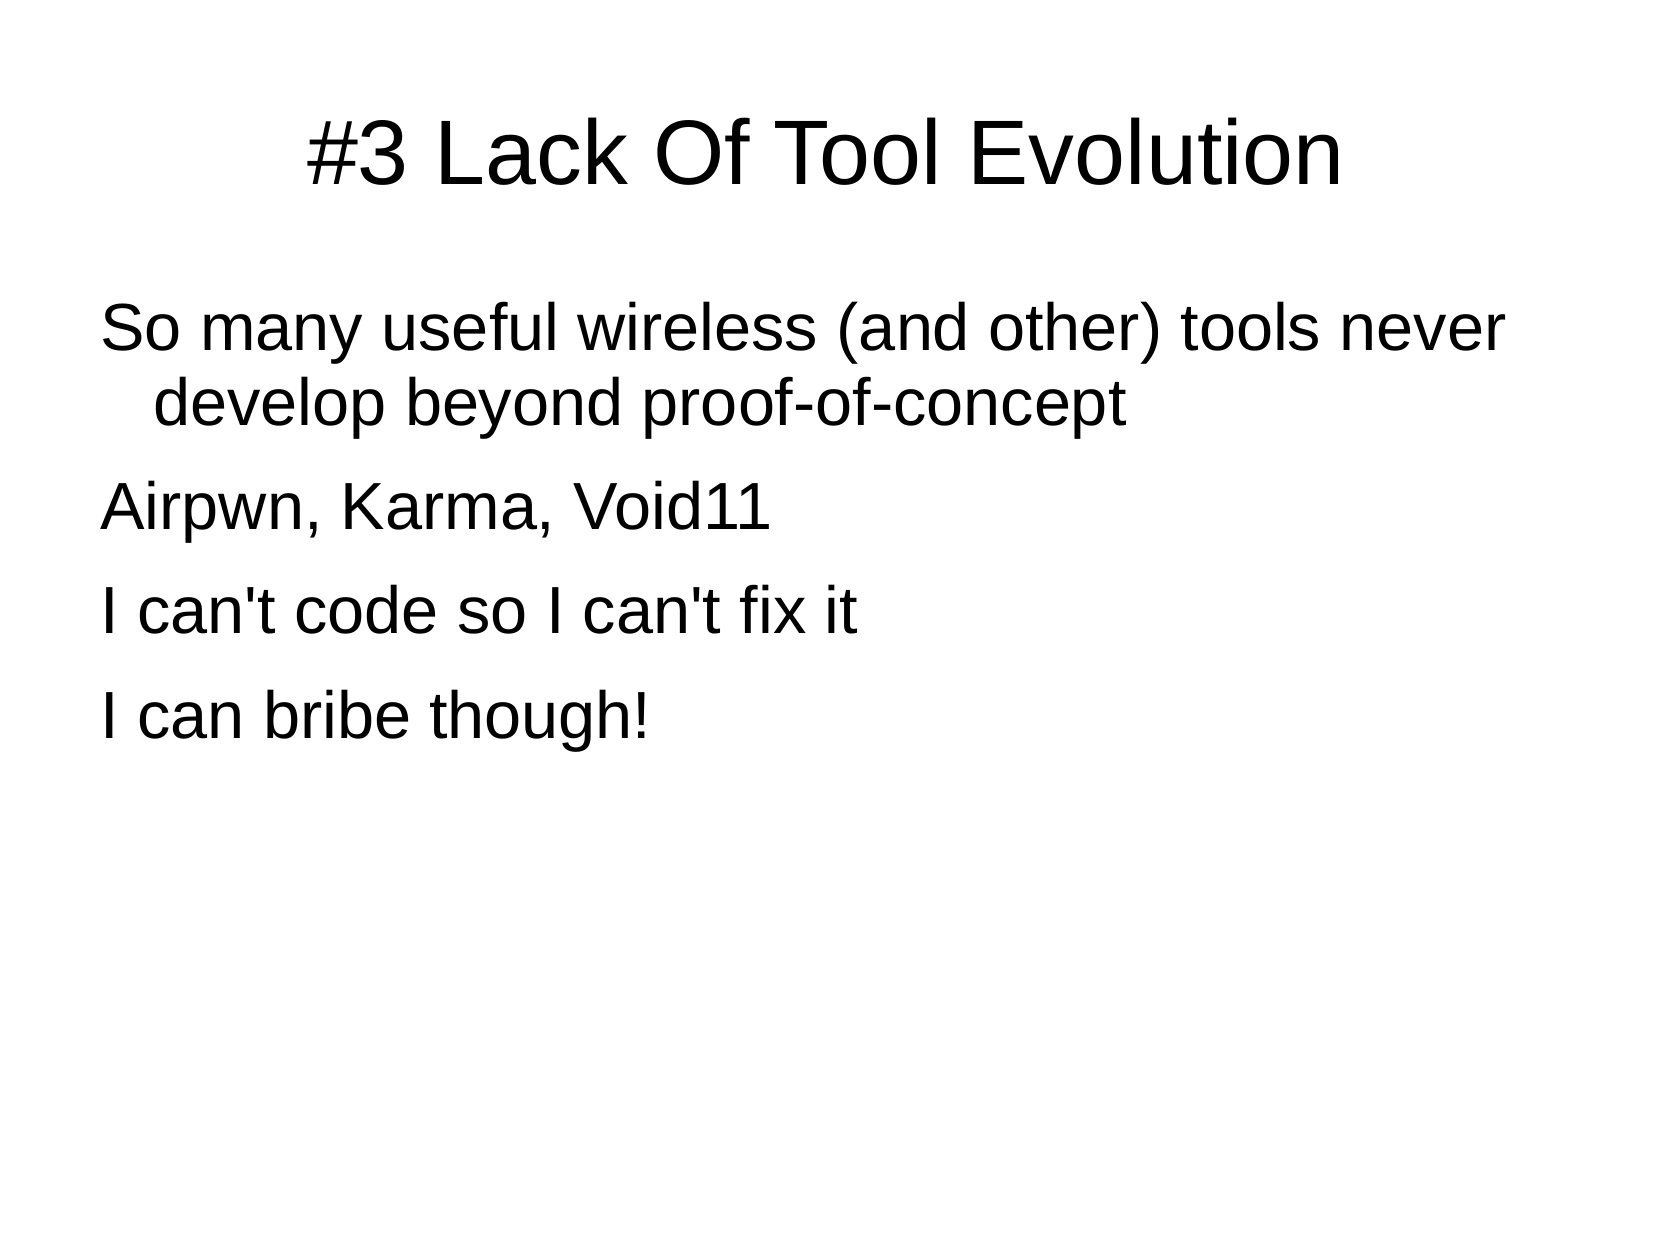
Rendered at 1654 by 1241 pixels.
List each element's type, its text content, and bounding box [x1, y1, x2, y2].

list So many useful wireless (and other) tools never develop beyond proof-of-concept Airpwn, Karma, Void11 I can't code so I can't fix it I can bribe though! [82, 290, 1571, 1094]
title #3 Lack Of Tool Evolution [82, 56, 1571, 250]
